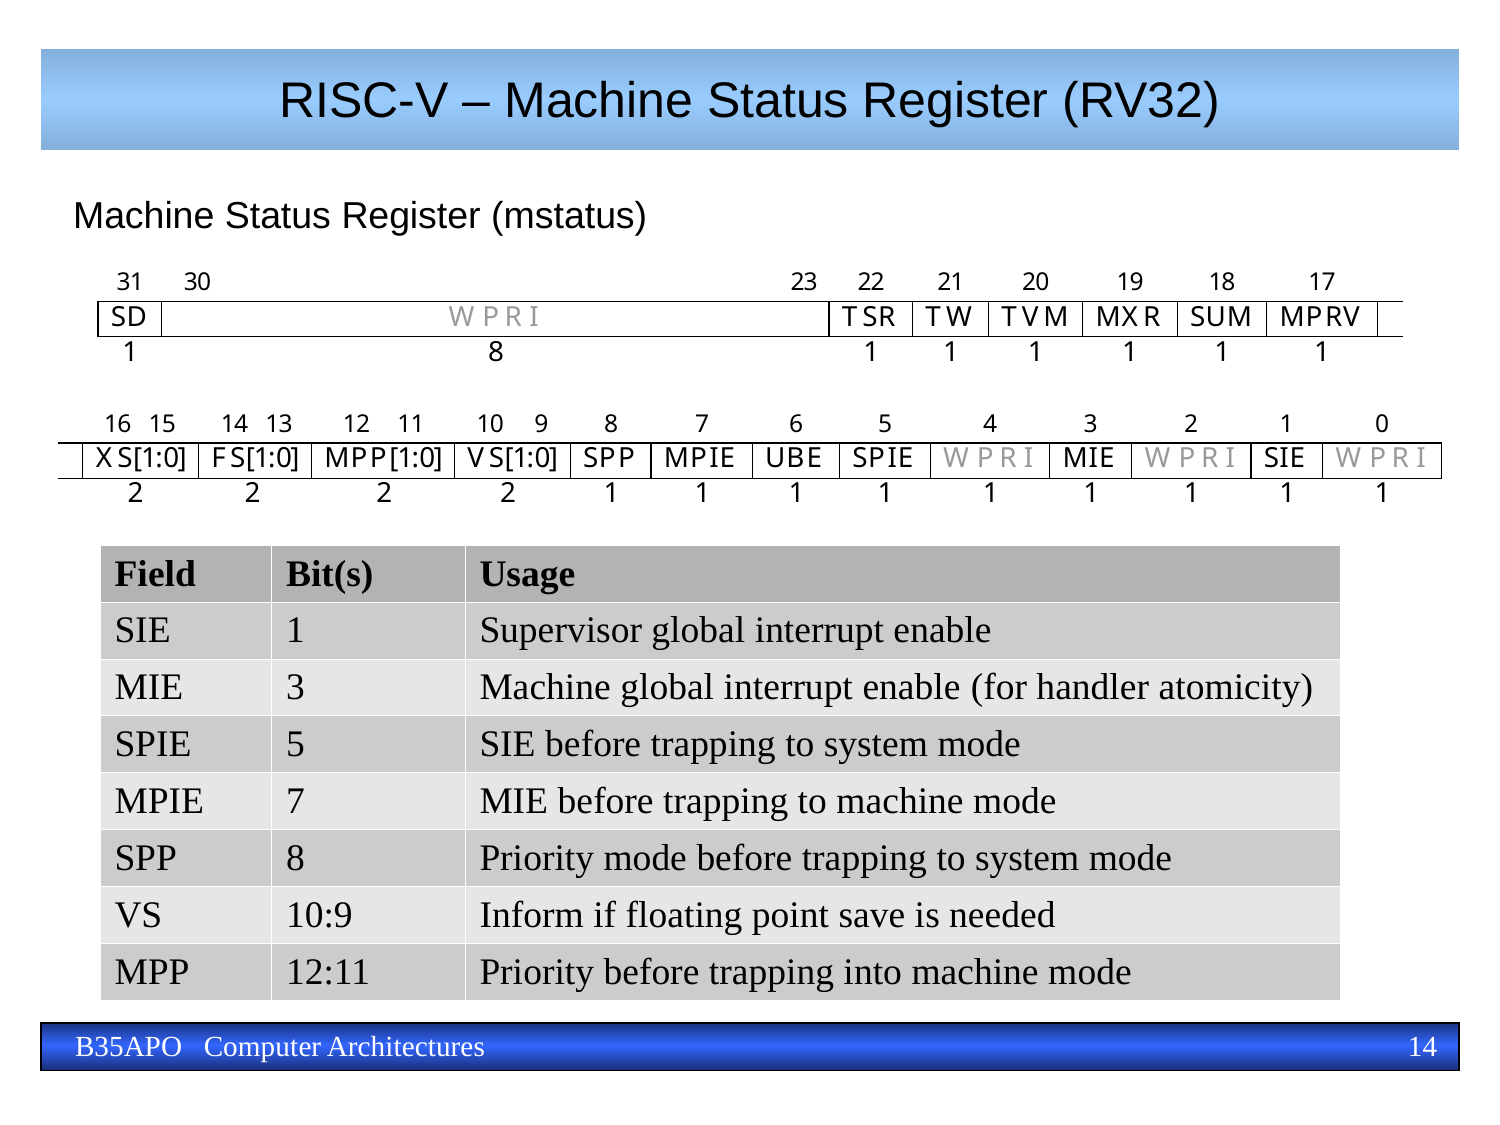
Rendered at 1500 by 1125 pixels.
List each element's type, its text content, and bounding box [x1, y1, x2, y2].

table_cell Supervisor global interrupt enable [466, 603, 1340, 659]
text_box Machine Status Register (mstatus) [58, 187, 663, 245]
table_cell SPIE [101, 716, 271, 772]
table_cell MIE before trapping to machine mode [466, 773, 1340, 829]
table_cell SIE [101, 603, 271, 659]
table_header Bit(s) [272, 546, 465, 602]
table_header Field [101, 546, 271, 602]
table_cell SPP [101, 830, 271, 886]
table_cell 1 [272, 603, 465, 659]
table_cell 10:9 [272, 887, 465, 943]
table_cell 8 [272, 830, 465, 886]
table_cell 7 [272, 773, 465, 829]
table_cell MPP [101, 944, 271, 1000]
table_header Usage [466, 546, 1340, 602]
picture [47, 262, 1453, 513]
table_cell Inform if floating point save is needed [466, 887, 1340, 943]
table_cell Priority before trapping into machine mode [466, 944, 1340, 1000]
table_cell Priority mode before trapping to system mode [466, 830, 1340, 886]
table_cell VS [101, 887, 271, 943]
table_cell SIE before trapping to system mode [466, 716, 1340, 772]
title RISC-V – Machine Status Register (RV32) [41, 49, 1459, 150]
table_cell MPIE [101, 773, 271, 829]
table_cell 12:11 [272, 944, 465, 1000]
table_cell MIE [101, 660, 271, 715]
table_cell 3 [272, 660, 465, 715]
table_cell Machine global interrupt enable (for handler atomicity) [466, 660, 1340, 715]
table_cell 5 [272, 716, 465, 772]
